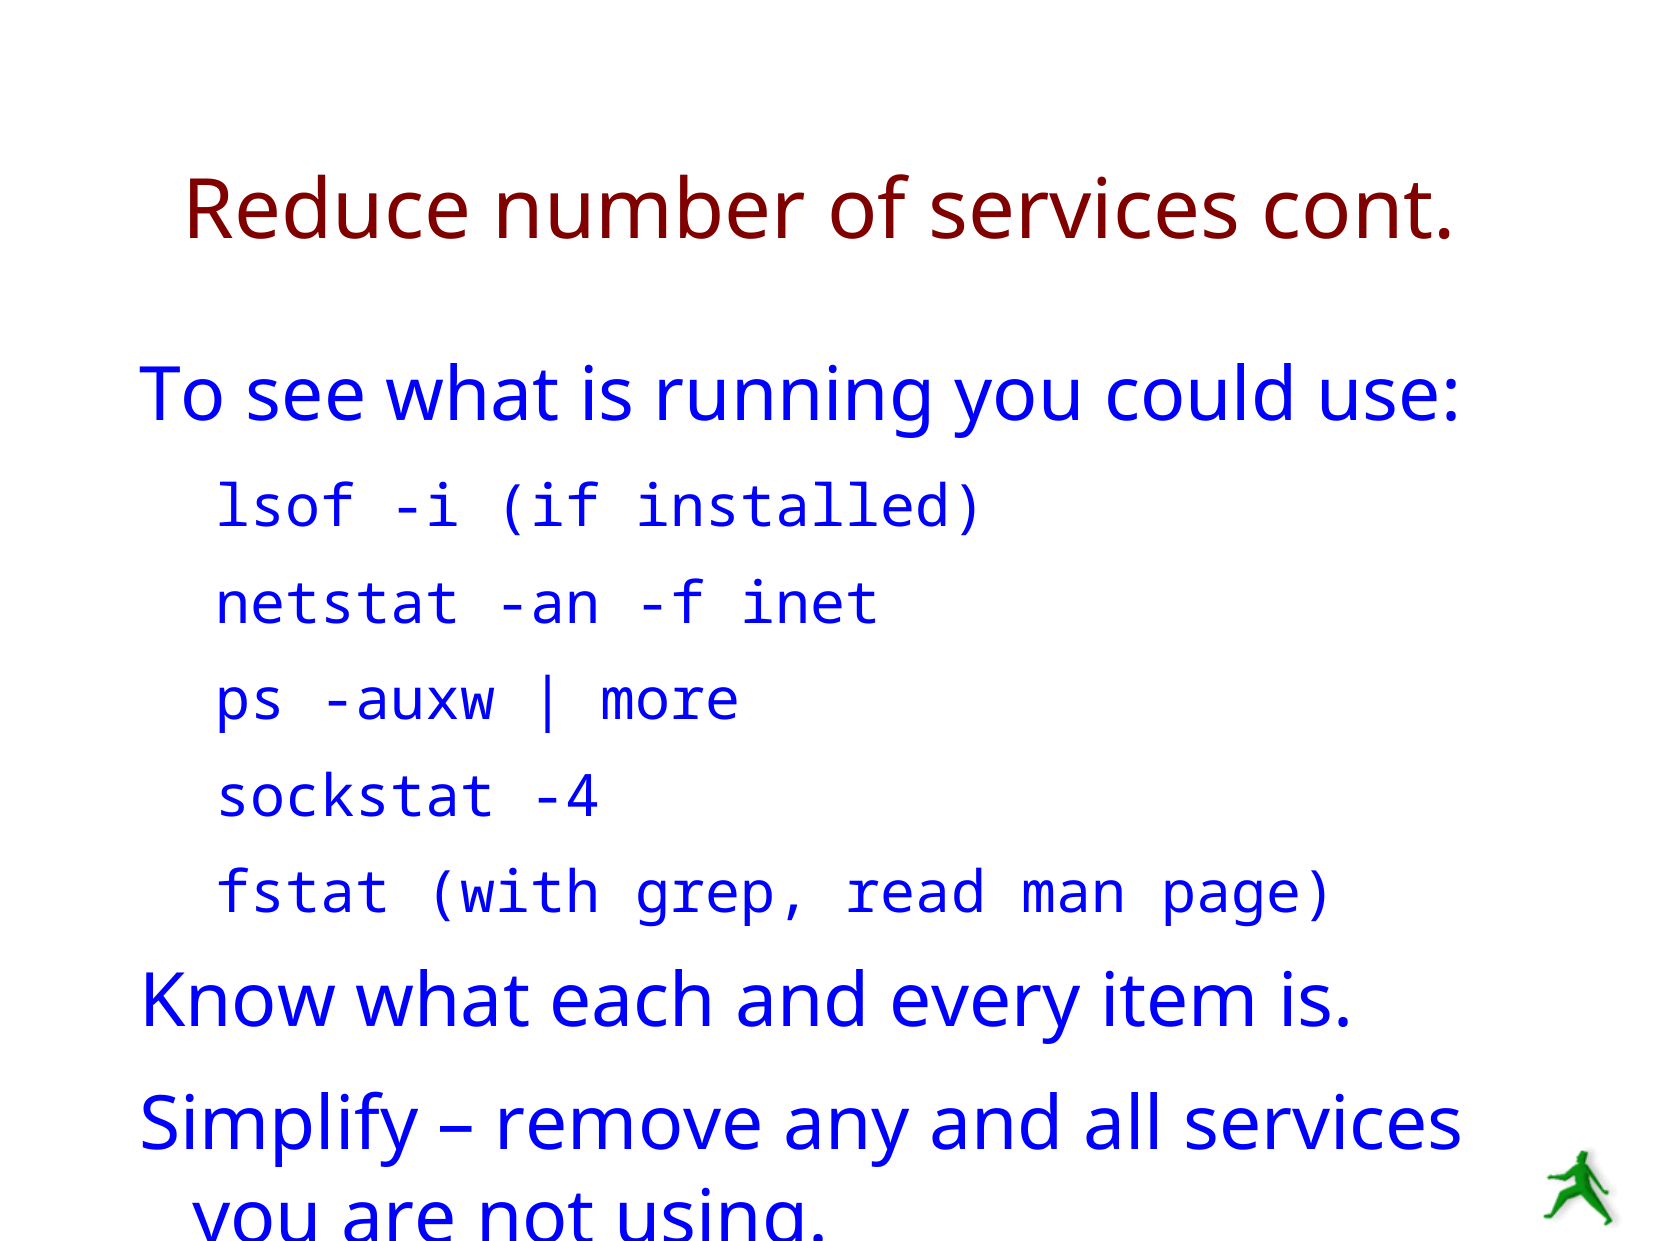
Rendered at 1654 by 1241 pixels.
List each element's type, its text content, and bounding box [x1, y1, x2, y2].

picture [1541, 1135, 1633, 1228]
title Reduce number of services cont. [61, 95, 1579, 318]
list To see what is running you could use: lsof -i (if installed) netstat -an -f inet ps -auxw | more sockstat -4 fstat (with grep, read man page) Know what each and every item is. Simplify – remove any and all services you are not using. [121, 344, 1560, 1207]
